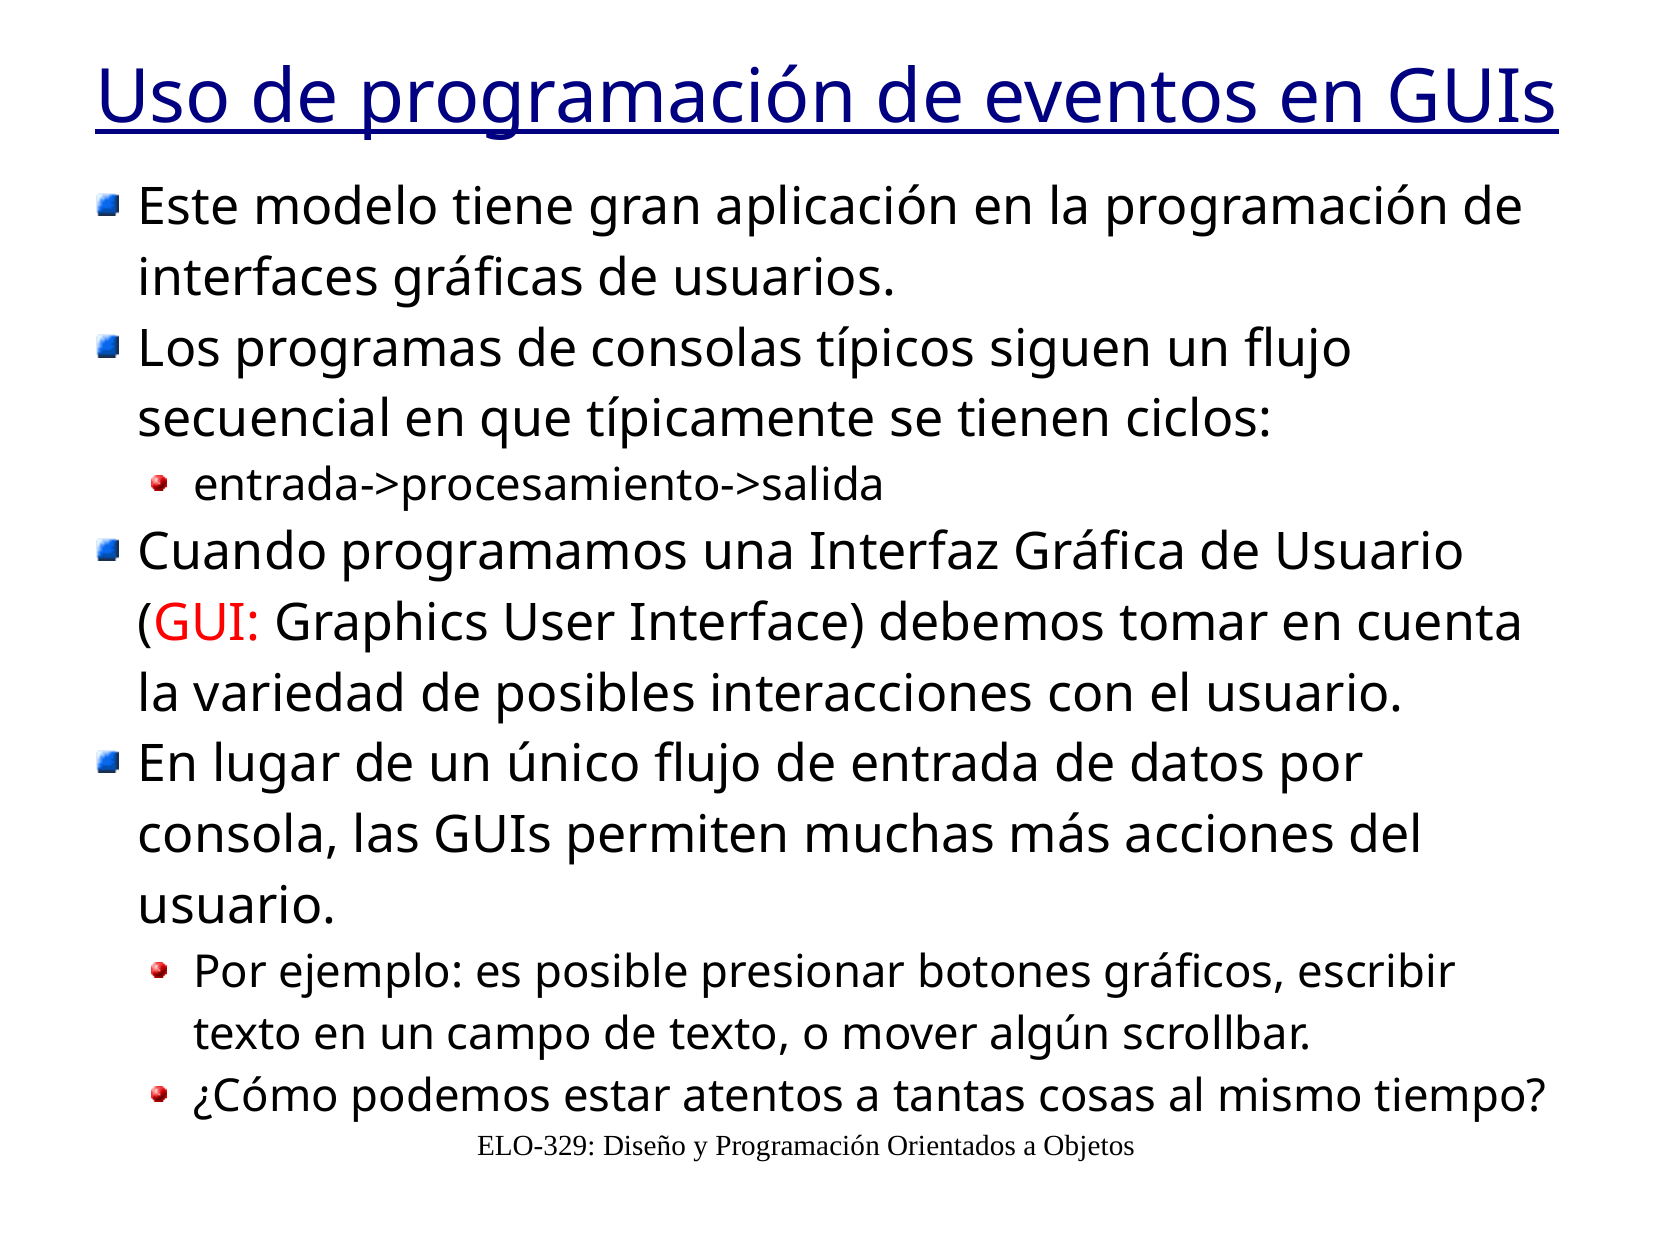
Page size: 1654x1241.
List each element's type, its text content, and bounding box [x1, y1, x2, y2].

title Uso de programación de eventos en GUIs [82, 43, 1571, 145]
list Este modelo tiene gran aplicación en la programación de interfaces gráficas de usuarios. Los programas de consolas típicos siguen un flujo secuencial en que típicamente se tienen ciclos: entrada->procesamiento->salida Cuando programamos una Interfaz Gráfica de Usuario (GUI: Graphics User Interface) debemos tomar en cuenta la variedad de posibles interacciones con el usuario. En lugar de un único flujo de entrada de datos por consola, las GUIs permiten muchas más acciones del usuario. Por ejemplo: es posible presionar botones gráficos, escribir texto en un campo de texto, o mover algún scrollbar. ¿Cómo podemos estar atentos a tantas cosas al mismo tiempo? [82, 169, 1571, 1126]
